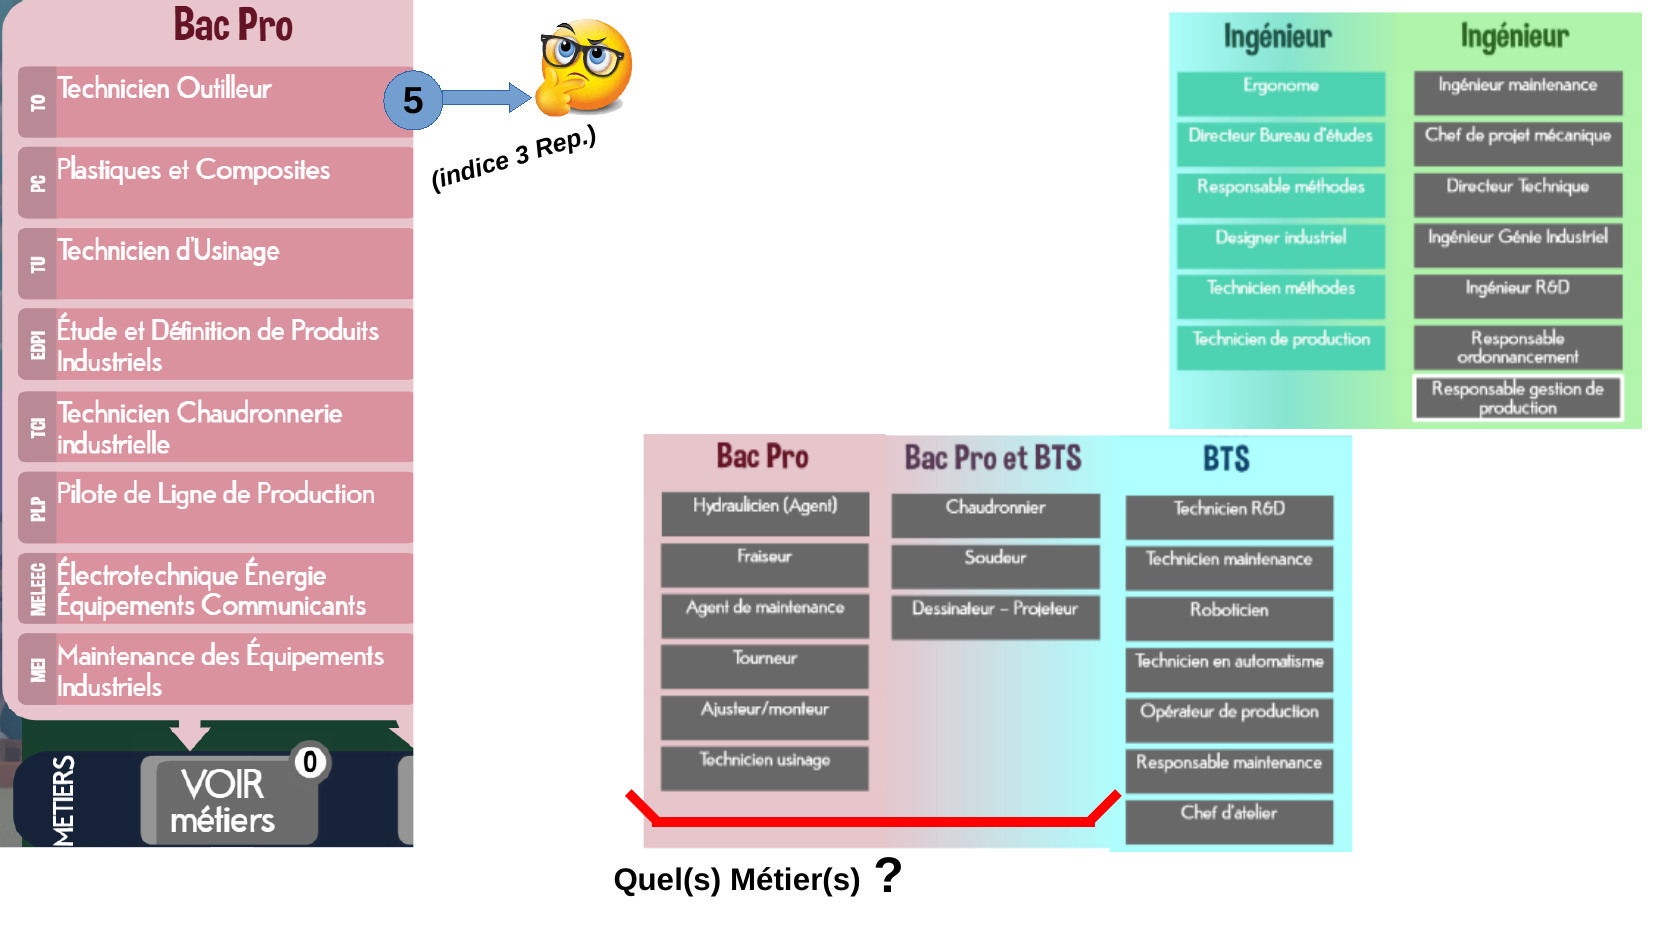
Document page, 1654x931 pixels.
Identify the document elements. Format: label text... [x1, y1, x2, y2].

text_box Quel(s) Métier(s) [598, 855, 895, 905]
picture [1169, 11, 1642, 429]
picture [643, 434, 1353, 852]
text_box [442, 82, 531, 113]
picture [0, 0, 414, 857]
text_box (indice 3 Rep.) [411, 97, 650, 207]
text_box 5 [383, 70, 443, 130]
picture [531, 15, 634, 119]
text_box ? [858, 840, 918, 911]
